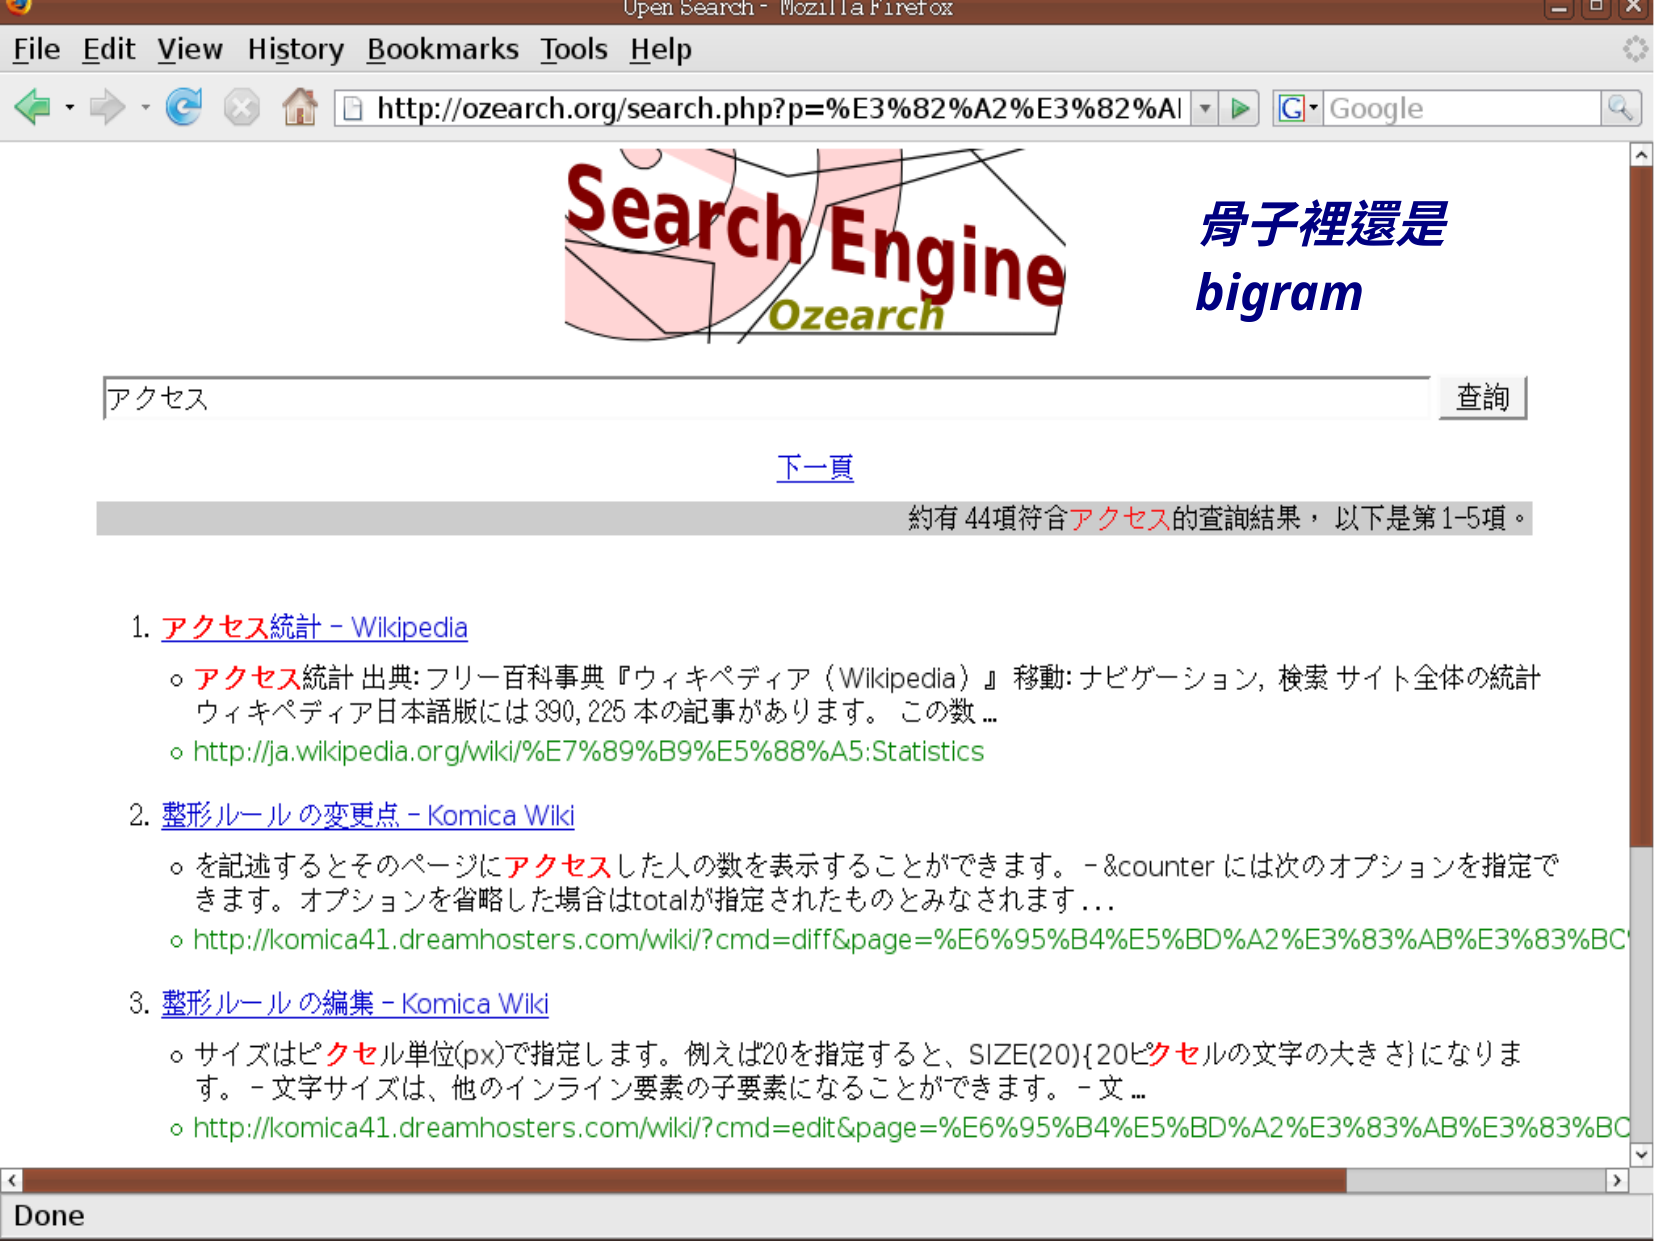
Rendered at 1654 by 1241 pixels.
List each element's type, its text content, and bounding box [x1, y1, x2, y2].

text_box 骨子裡還是 bigram [1181, 177, 1489, 310]
picture [0, 0, 1654, 1241]
